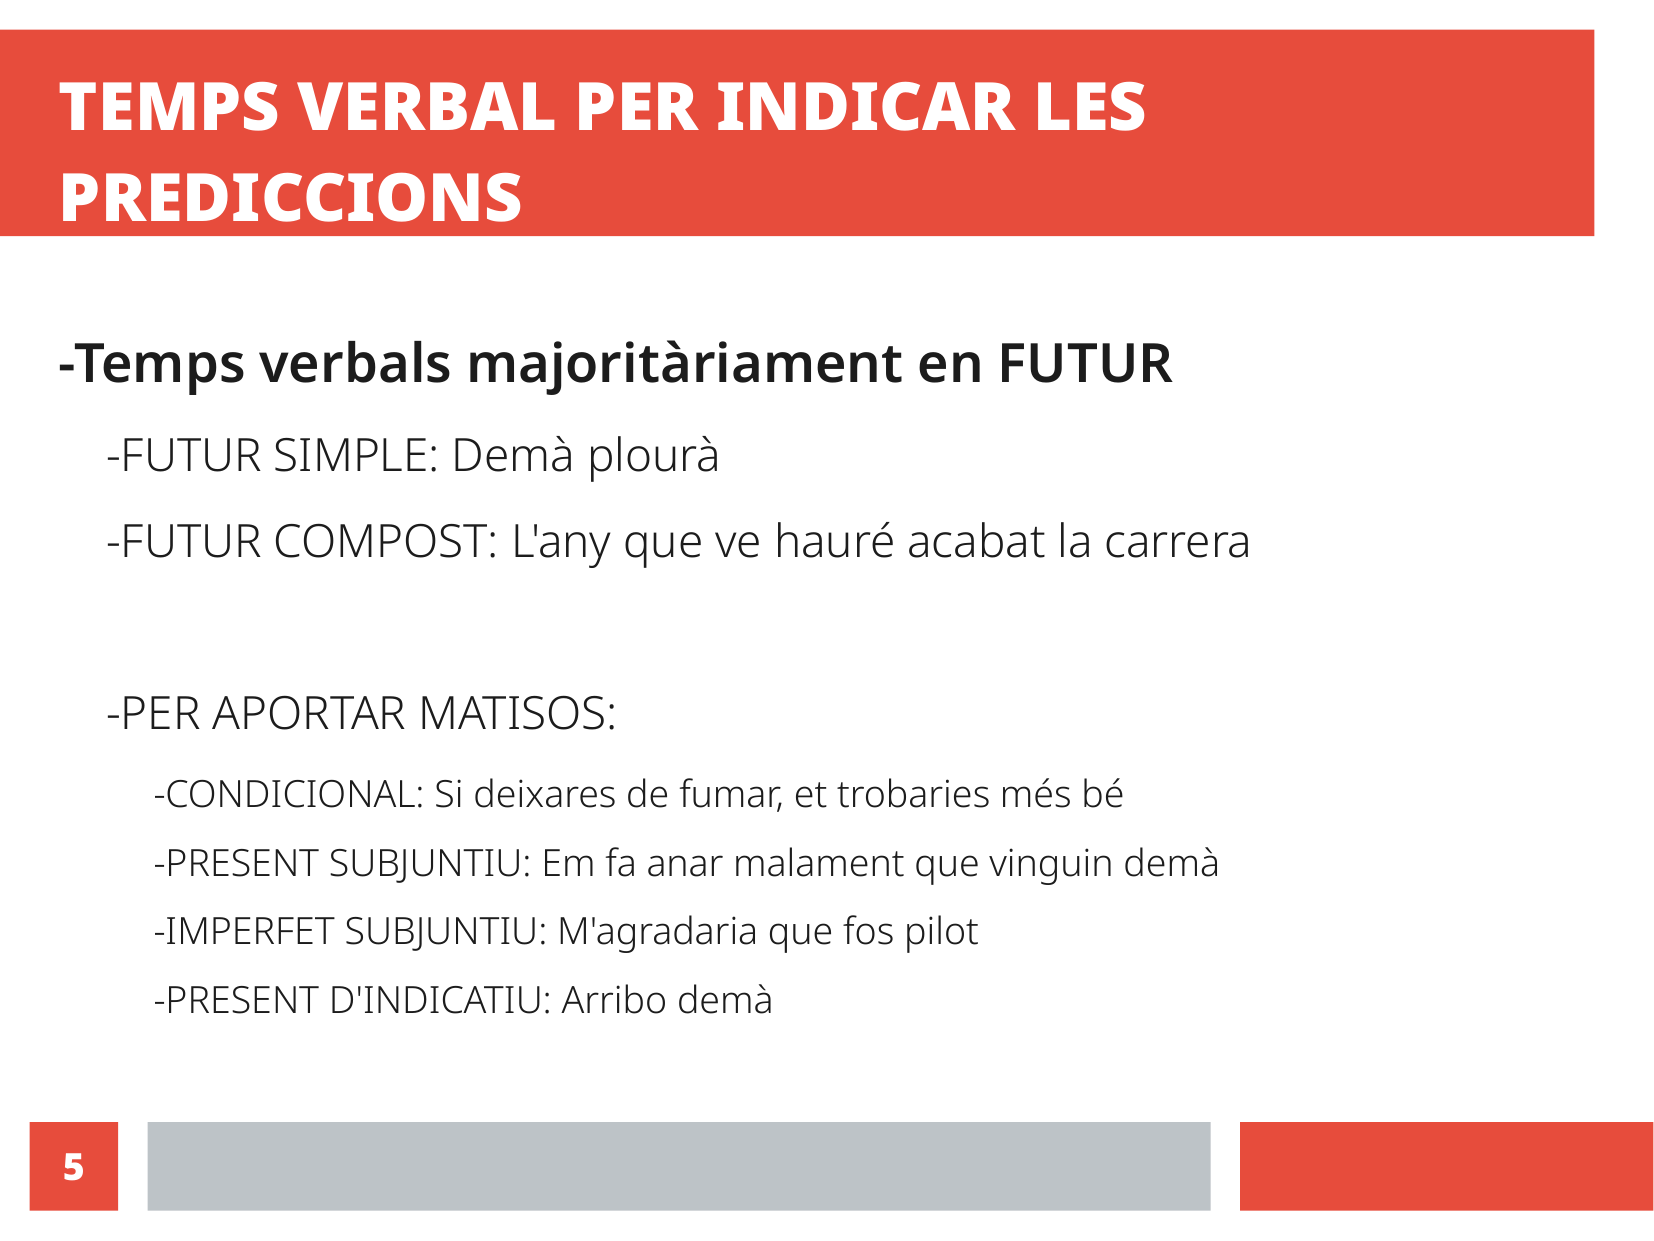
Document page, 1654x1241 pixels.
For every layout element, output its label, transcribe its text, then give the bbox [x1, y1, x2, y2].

list -Temps verbals majoritàriament en FUTUR -FUTUR SIMPLE: Demà plourà -FUTUR COMPOST: L'any que ve hauré acabat la carrera -PER APORTAR MATISOS: -CONDICIONAL: Si deixares de fumar, et trobaries més bé -PRESENT SUBJUNTIU: Em fa anar malament que vinguin demà -IMPERFET SUBJUNTIU: M'agradaria que fos pilot -PRESENT D'INDICATIU: Arribo demà [59, 324, 1565, 1093]
title TEMPS VERBAL PER INDICAR LES PREDICCIONS [59, 59, 1595, 207]
